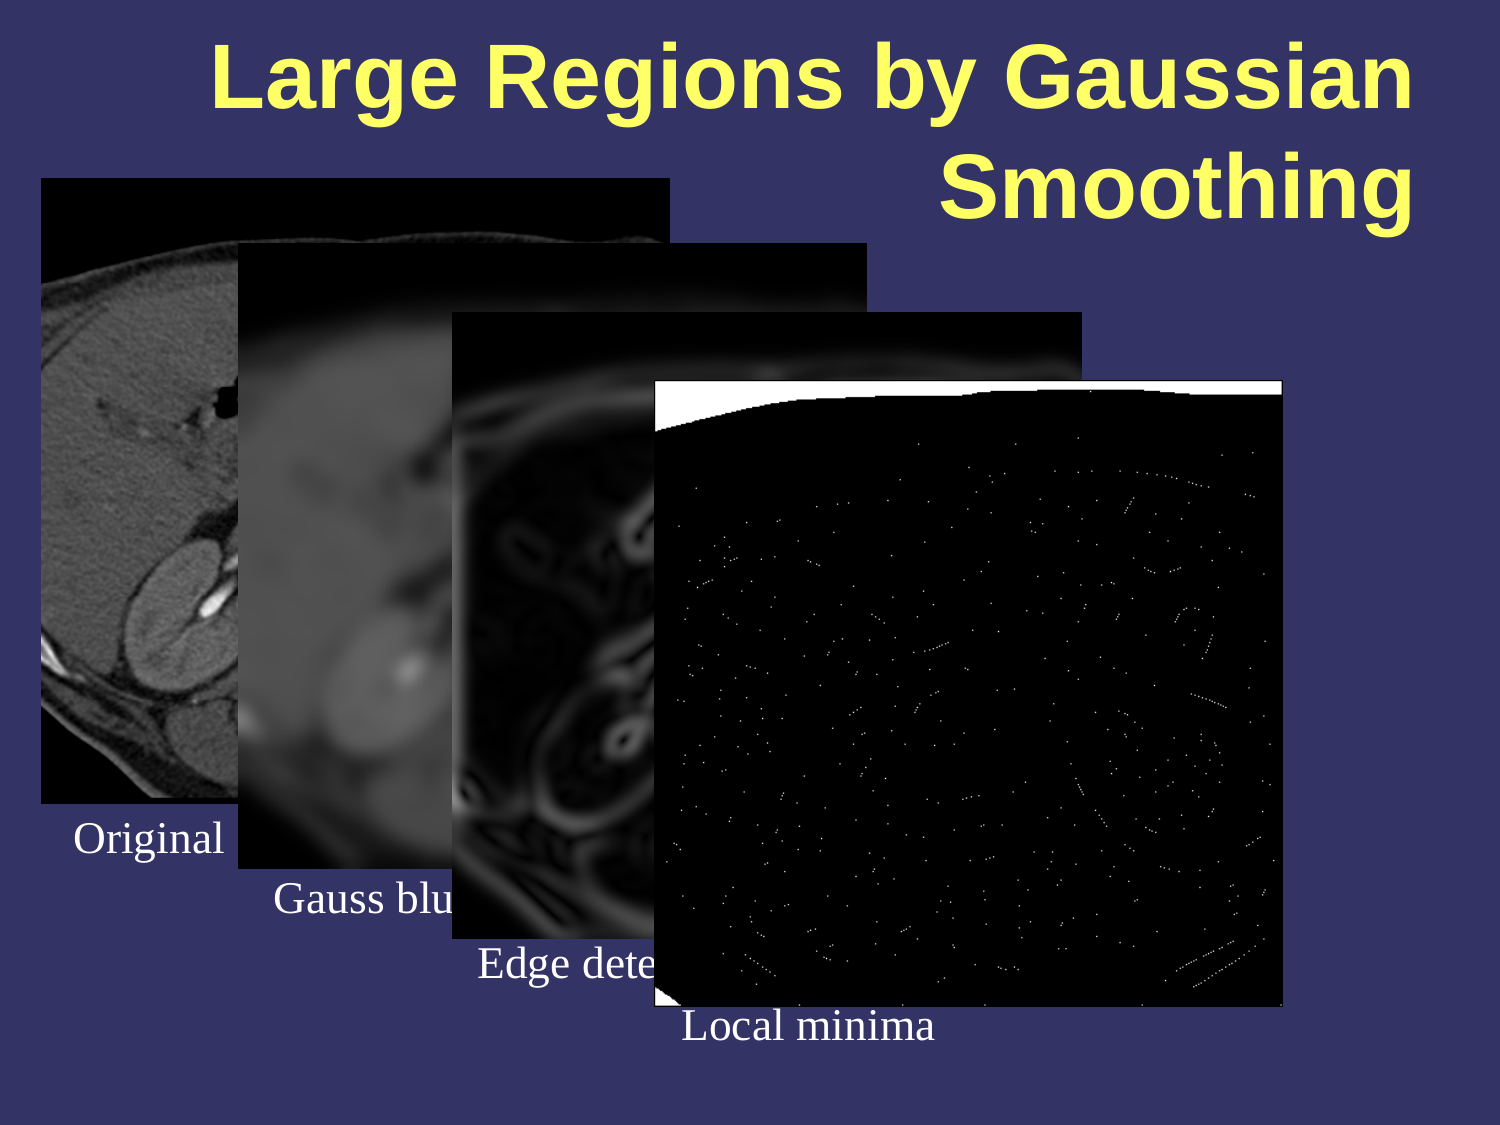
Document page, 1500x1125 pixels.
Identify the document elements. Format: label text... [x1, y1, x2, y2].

title Large Regions by Gaussian Smoothing [106, 21, 1418, 235]
picture [41, 178, 1283, 1007]
text_box Local minima [681, 1007, 953, 1047]
text_box Gauss bluring, σ=8.0 [273, 869, 452, 921]
text_box Edge detection [477, 933, 654, 985]
text_box Original [73, 808, 264, 860]
